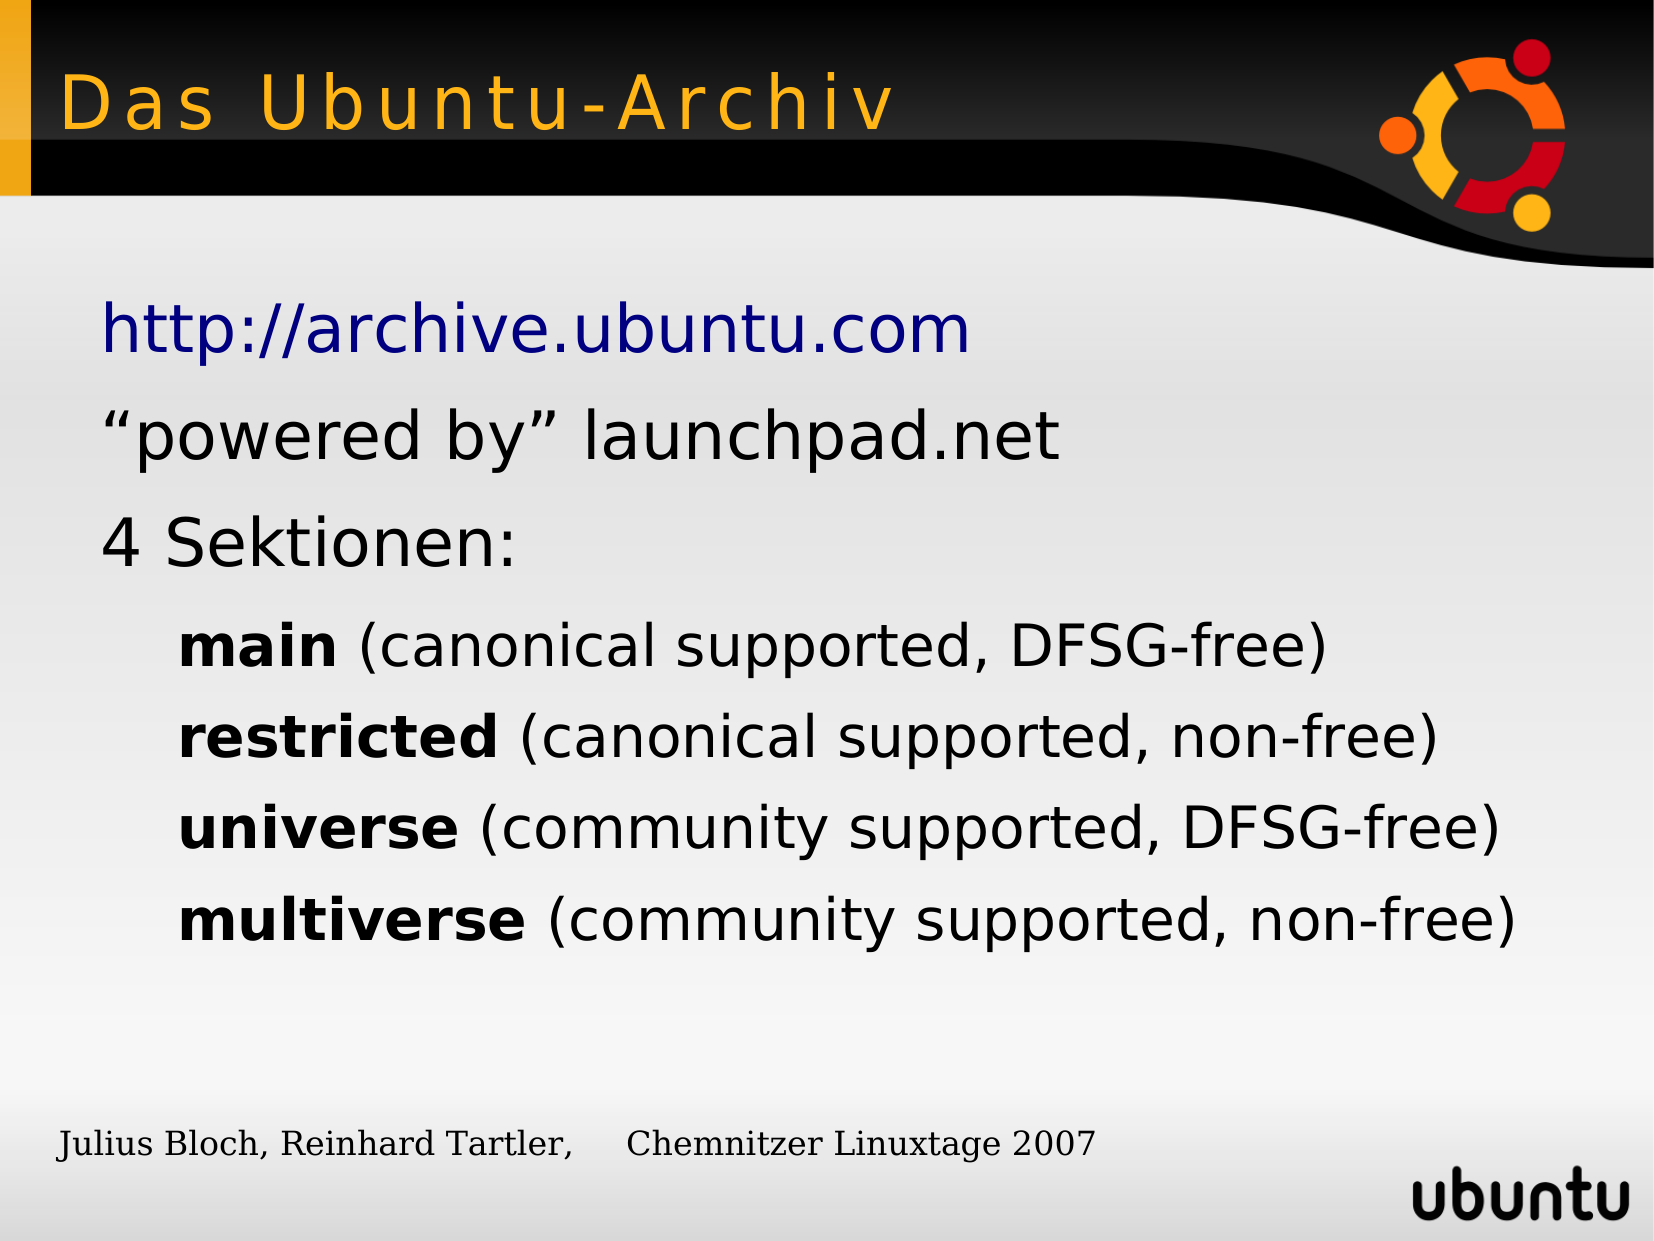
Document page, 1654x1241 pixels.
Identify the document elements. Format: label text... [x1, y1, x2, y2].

list http://archive.ubuntu.com “powered by” launchpad.net 4 Sektionen: main (canonical supported, DFSG-free) restricted (canonical supported, non-free) universe (community supported, DFSG-free) multiverse (community supported, non-free) [82, 290, 1571, 1109]
picture [0, 0, 1654, 1241]
title Das Ubuntu-Archiv [59, 36, 1270, 171]
